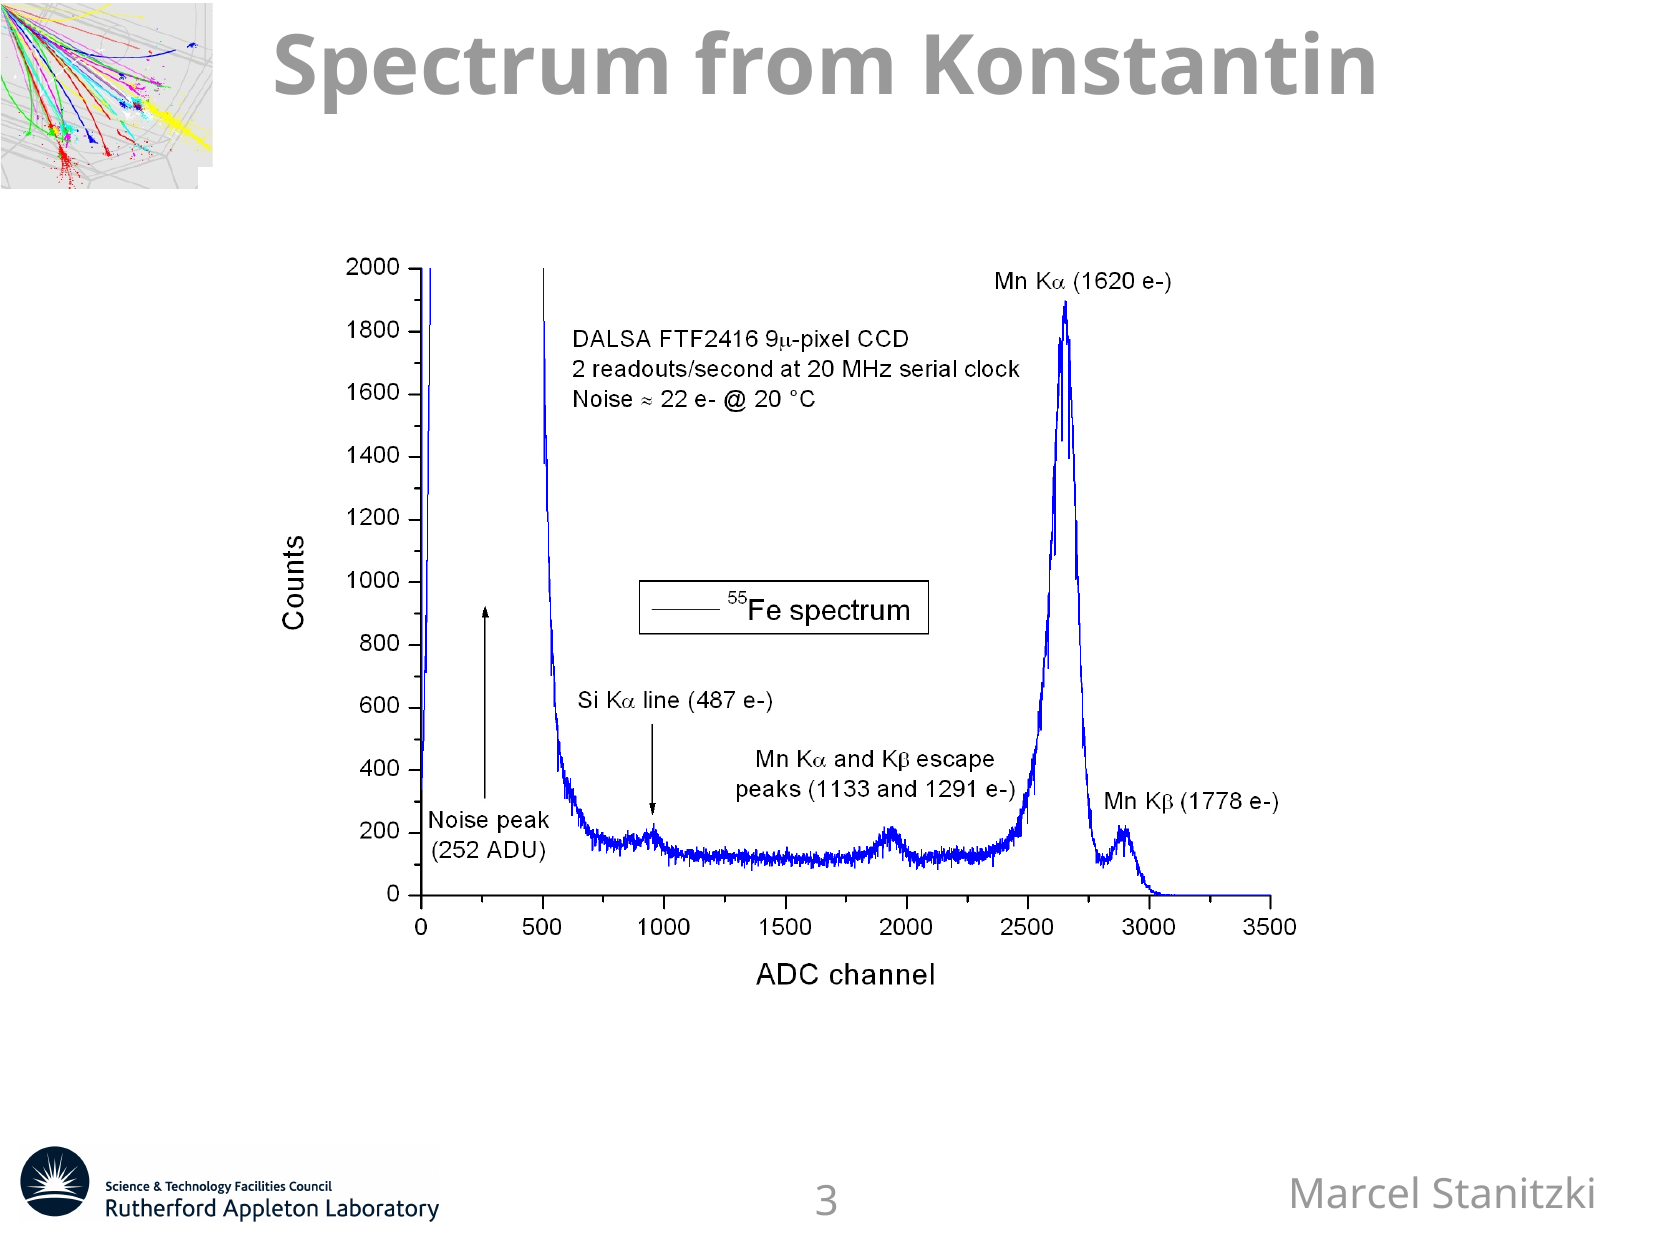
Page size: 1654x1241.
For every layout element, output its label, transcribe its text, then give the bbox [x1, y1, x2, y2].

picture [19, 1145, 439, 1222]
title Spectrum from Konstantin [203, 5, 1451, 119]
picture [0, 3, 1443, 1040]
